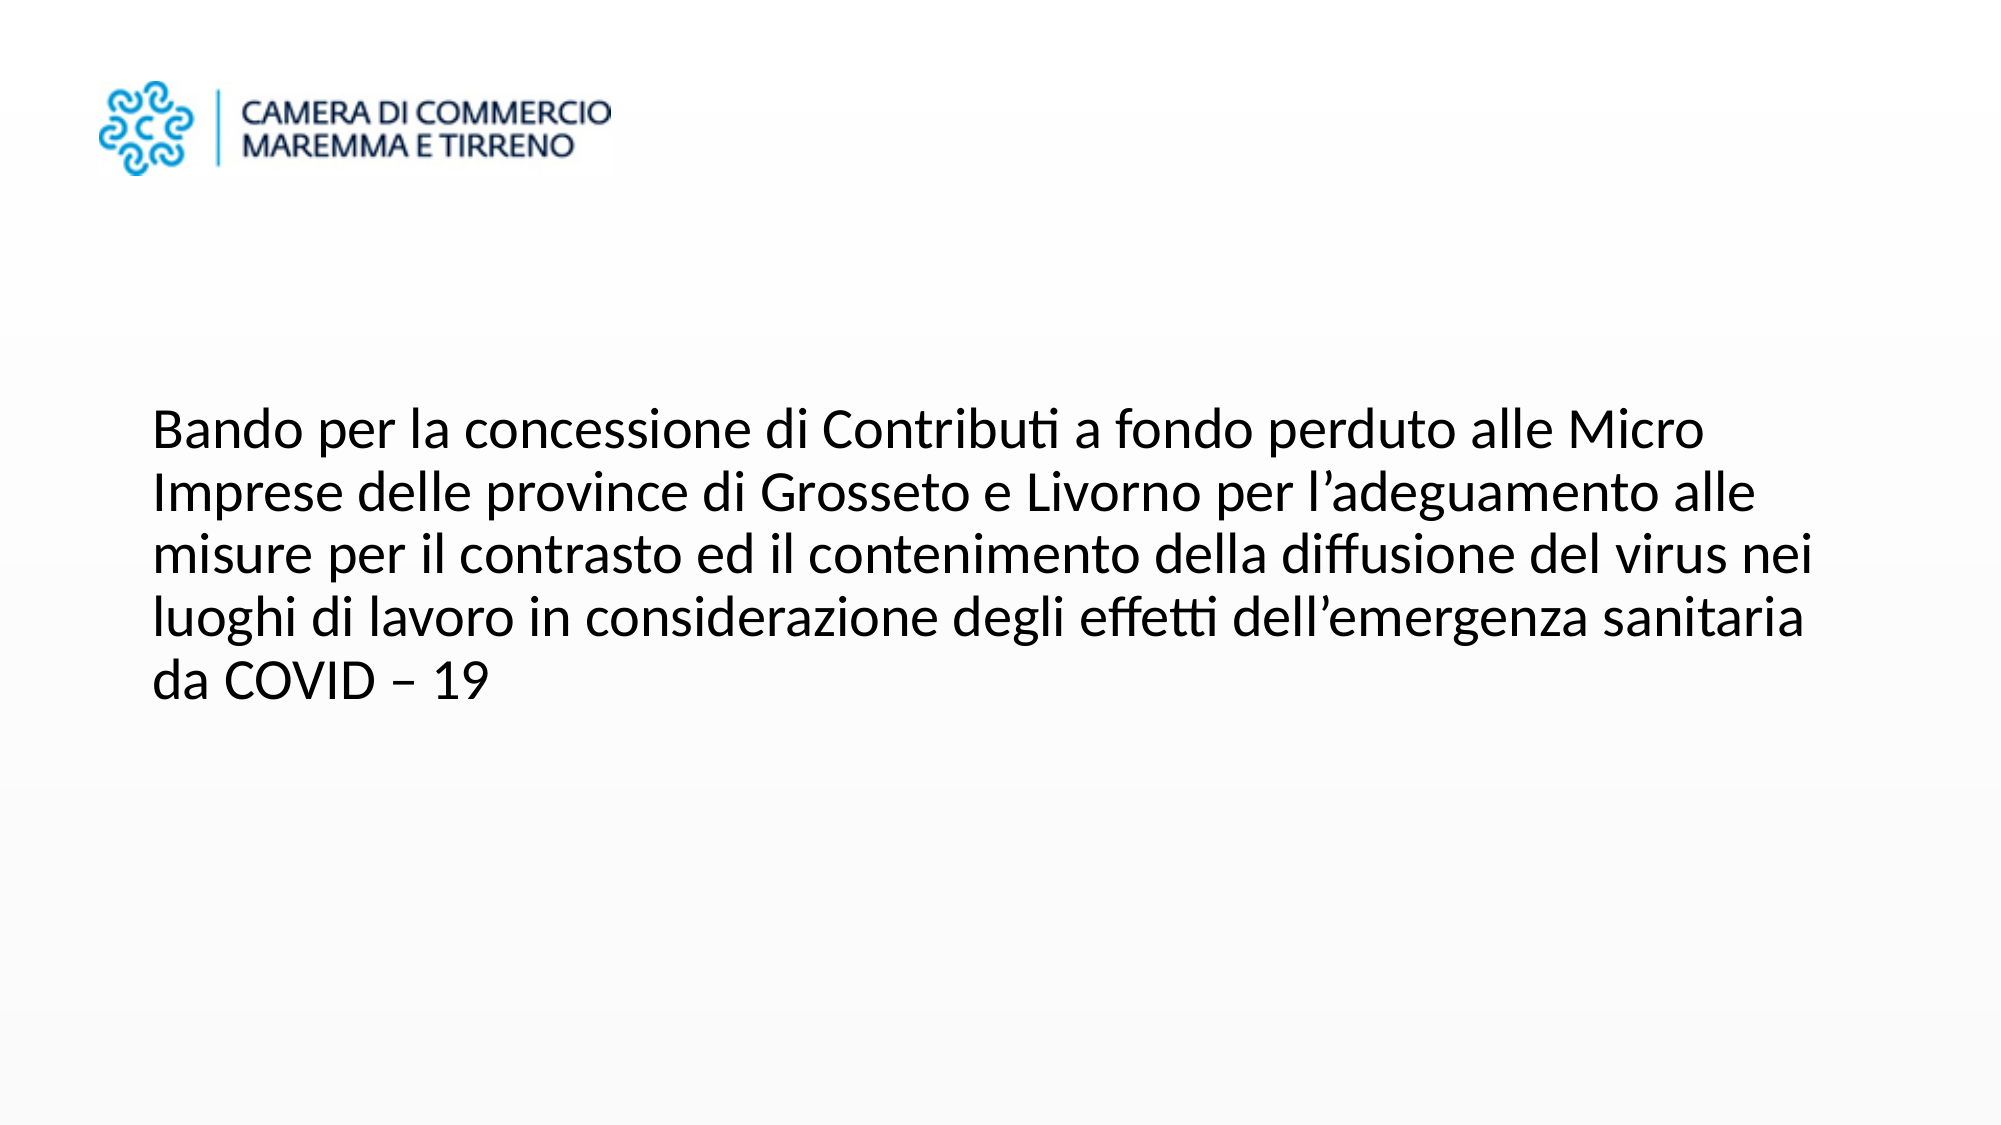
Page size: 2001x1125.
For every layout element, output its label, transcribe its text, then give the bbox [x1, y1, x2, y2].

list Bando per la concessione di Contributi a fondo perduto alle Micro Imprese delle province di Grosseto e Livorno per l’adeguamento alle misure per il contrasto ed il contenimento della diffusione del virus nei luoghi di lavoro in considerazione degli effetti dell’emergenza sanitaria da COVID – 19 [137, 299, 1863, 741]
picture [99, 81, 611, 176]
